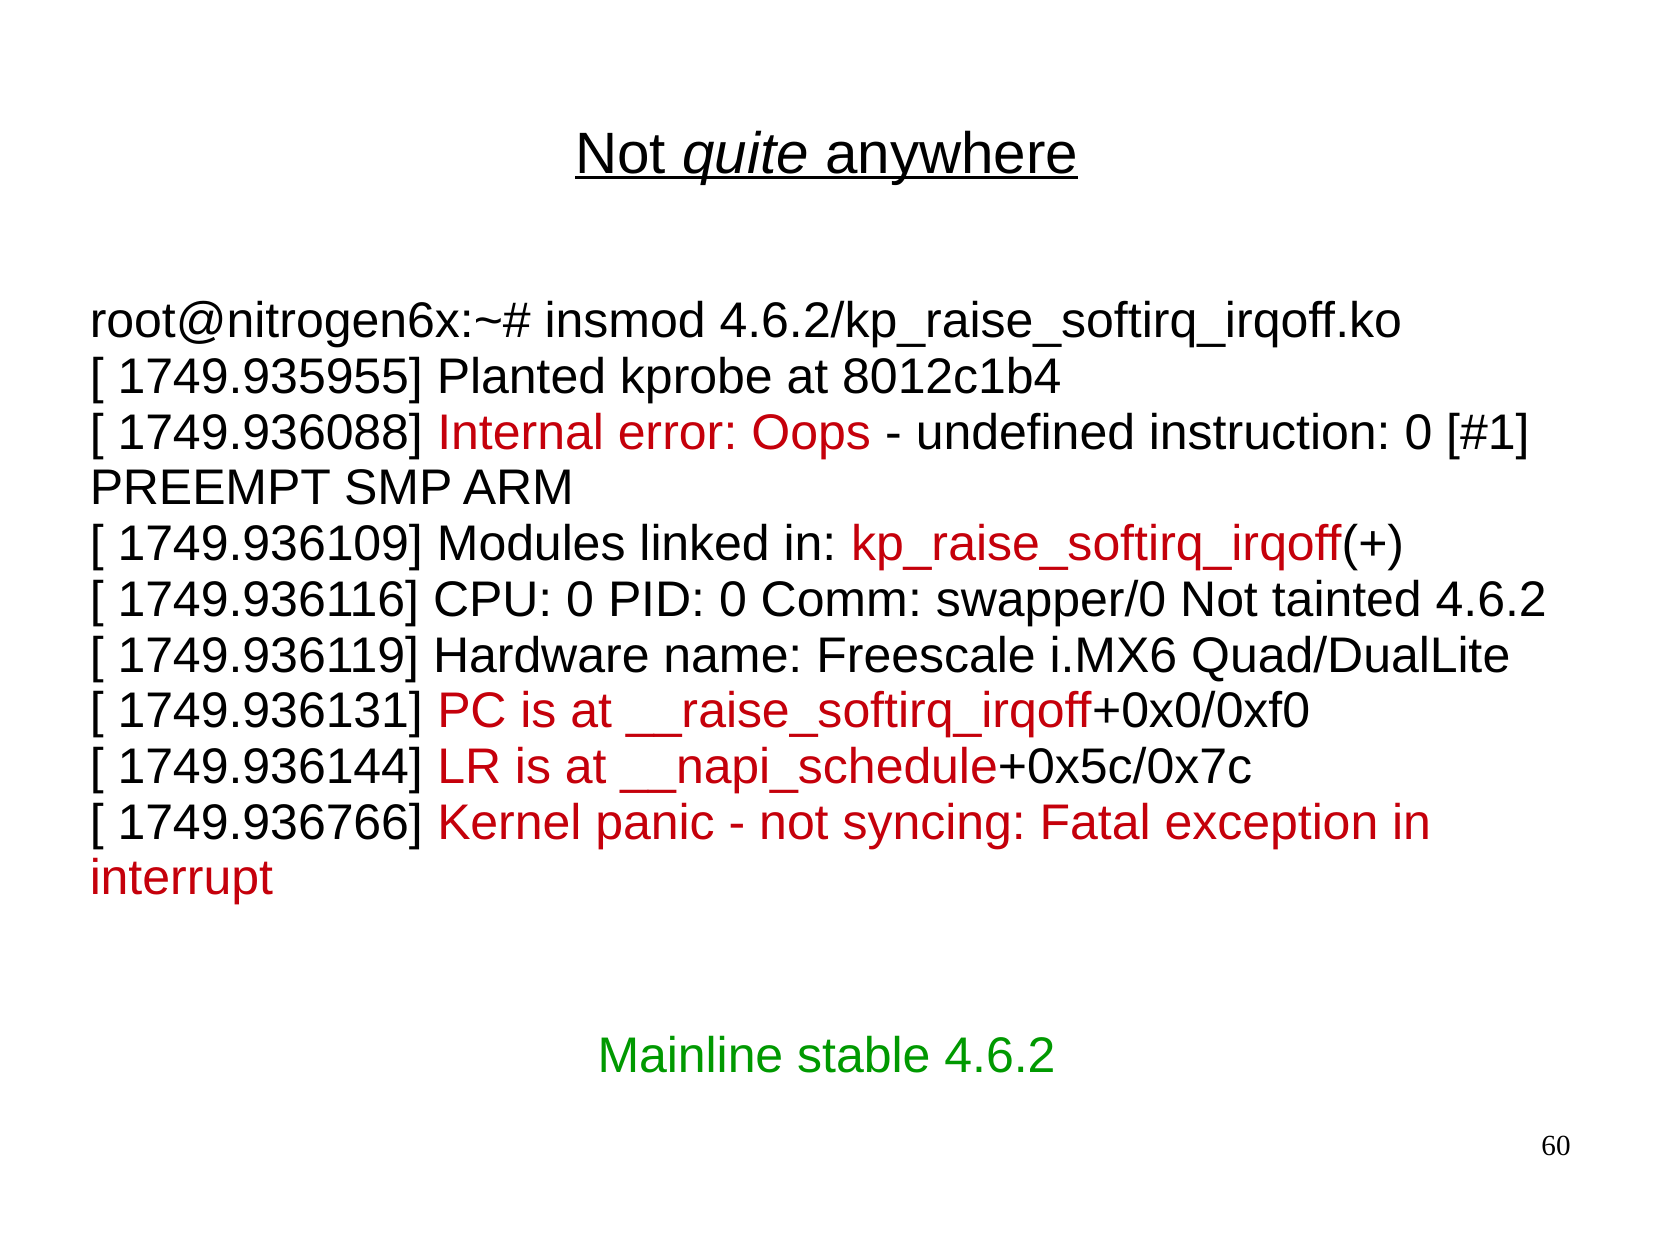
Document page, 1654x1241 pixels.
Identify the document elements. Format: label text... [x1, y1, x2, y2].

text_box Mainline stable 4.6.2 [582, 1020, 1071, 1091]
title Not quite anywhere [82, 49, 1571, 257]
text_box root@nitrogen6x:~# insmod 4.6.2/kp_raise_softirq_irqoff.ko [ 1749.935955] Planted kprobe at 8012c1b4 [ 1749.936088] Internal error: Oops - undefined instruction: 0 [#1] PREEMPT SMP ARM [ 1749.936109] Modules linked in: kp_raise_softirq_irqoff(+) [ 1749.936116] CPU: 0 PID: 0 Comm: swapper/0 Not tainted 4.6.2 [ 1749.936119] Hardware name: Freescale i.MX6 Quad/DualLite [ 1749.936131] PC is at __raise_softirq_irqoff+0x0/0xf0 [ 1749.936144] LR is at __napi_schedule+0x5c/0x7c [ 1749.936766] Kernel panic - not syncing: Fatal exception in interrupt [75, 285, 1576, 969]
